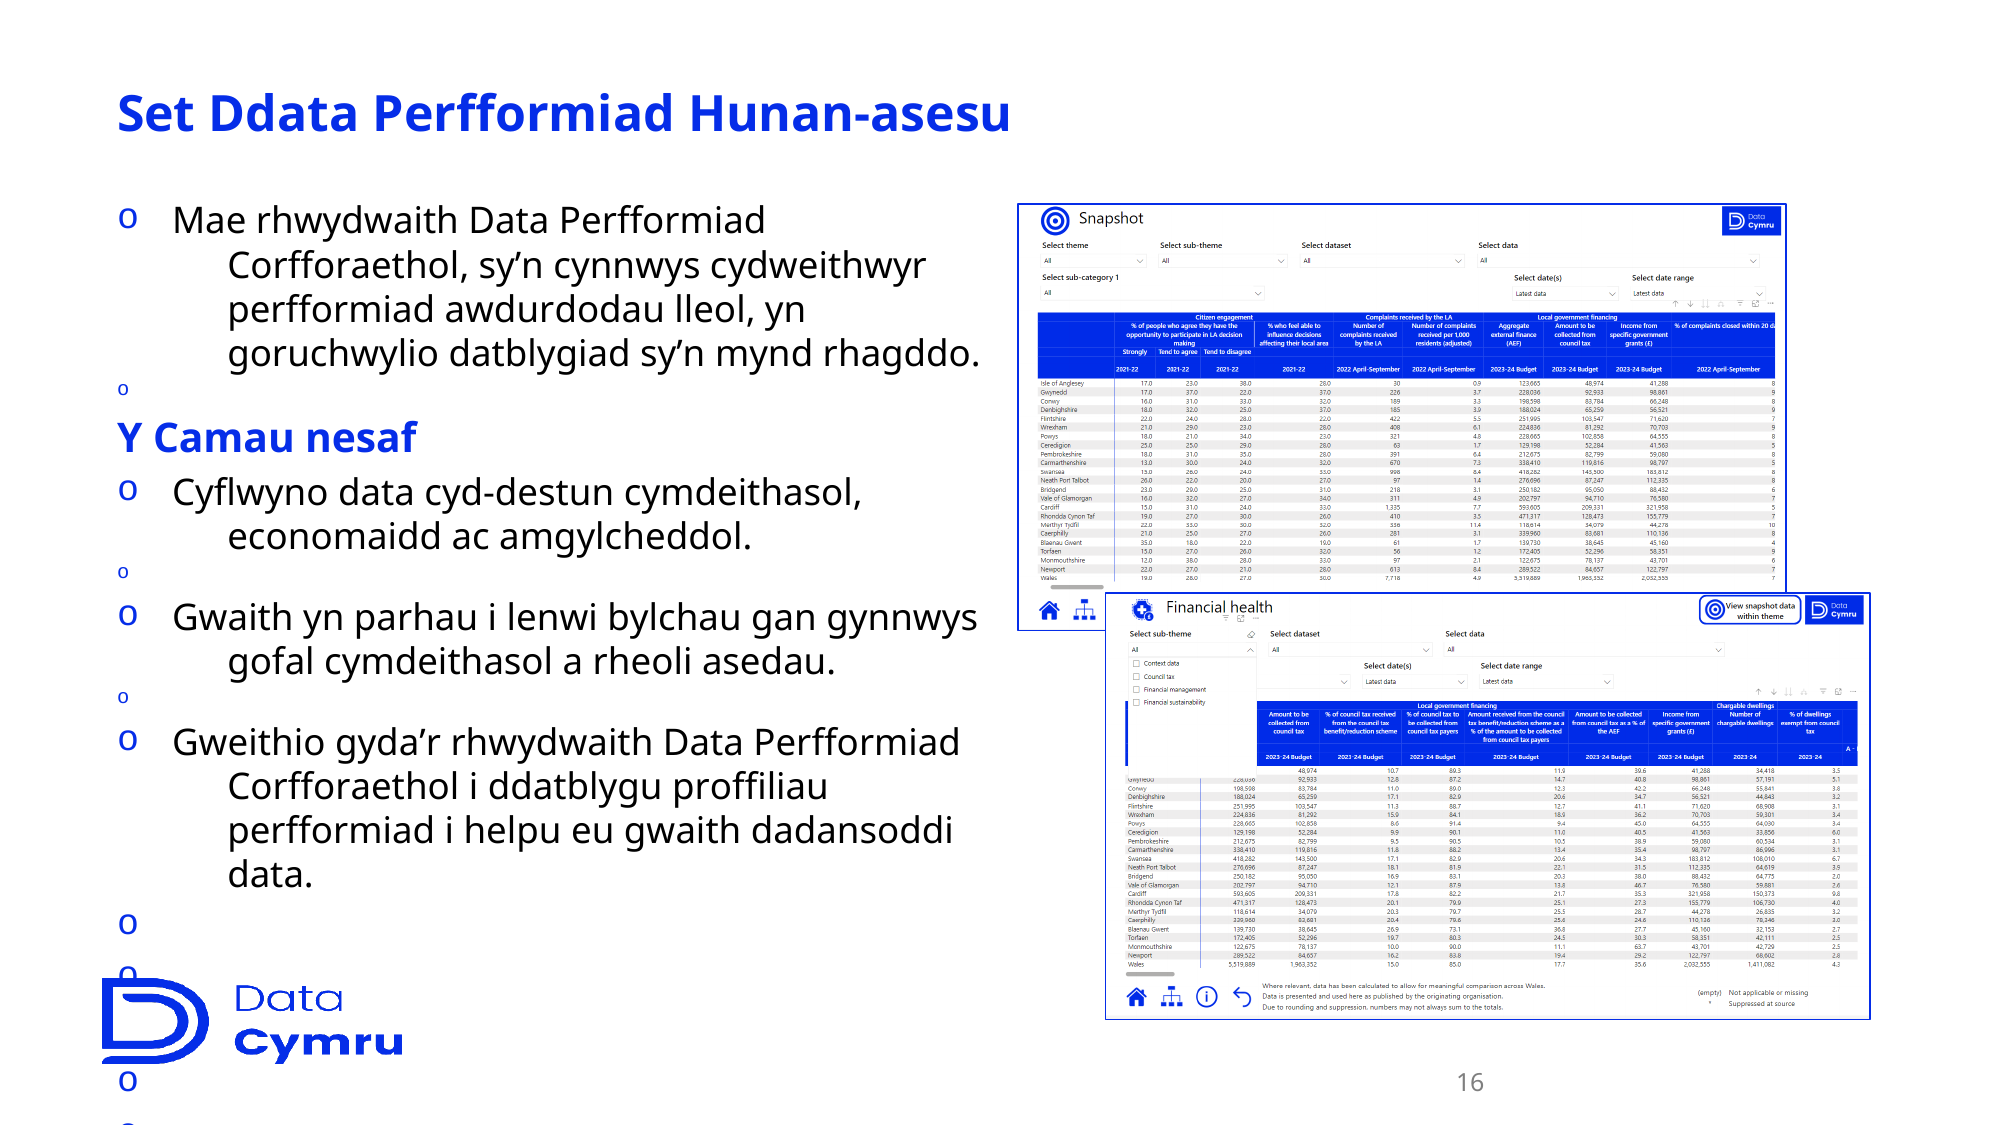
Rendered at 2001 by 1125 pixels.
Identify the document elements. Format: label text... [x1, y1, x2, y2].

picture [1018, 204, 1786, 630]
text_box 16 [1441, 1058, 1908, 1094]
picture [1106, 593, 1870, 1019]
title Set Ddata Perfformiad Hunan-asesu [101, 48, 1900, 174]
list Mae rhwydwaith Data Perfformiad Corfforaethol, sy’n cynnwys cydweithwyr perfformiad awdurdodau lleol, yn goruchwylio datblygiad sy’n mynd rhagddo. Y Camau nesaf Cyflwyno data cyd-destun cymdeithasol, economaidd ac amgylcheddol. Gwaith yn parhau i lenwi bylchau gan gynnwys gofal cymdeithasol a rheoli asedau. Gweithio gyda’r rhwydwaith Data Perfformiad Corfforaethol i ddatblygu proffiliau perfformiad i helpu eu gwaith dadansoddi data. [101, 189, 1000, 932]
